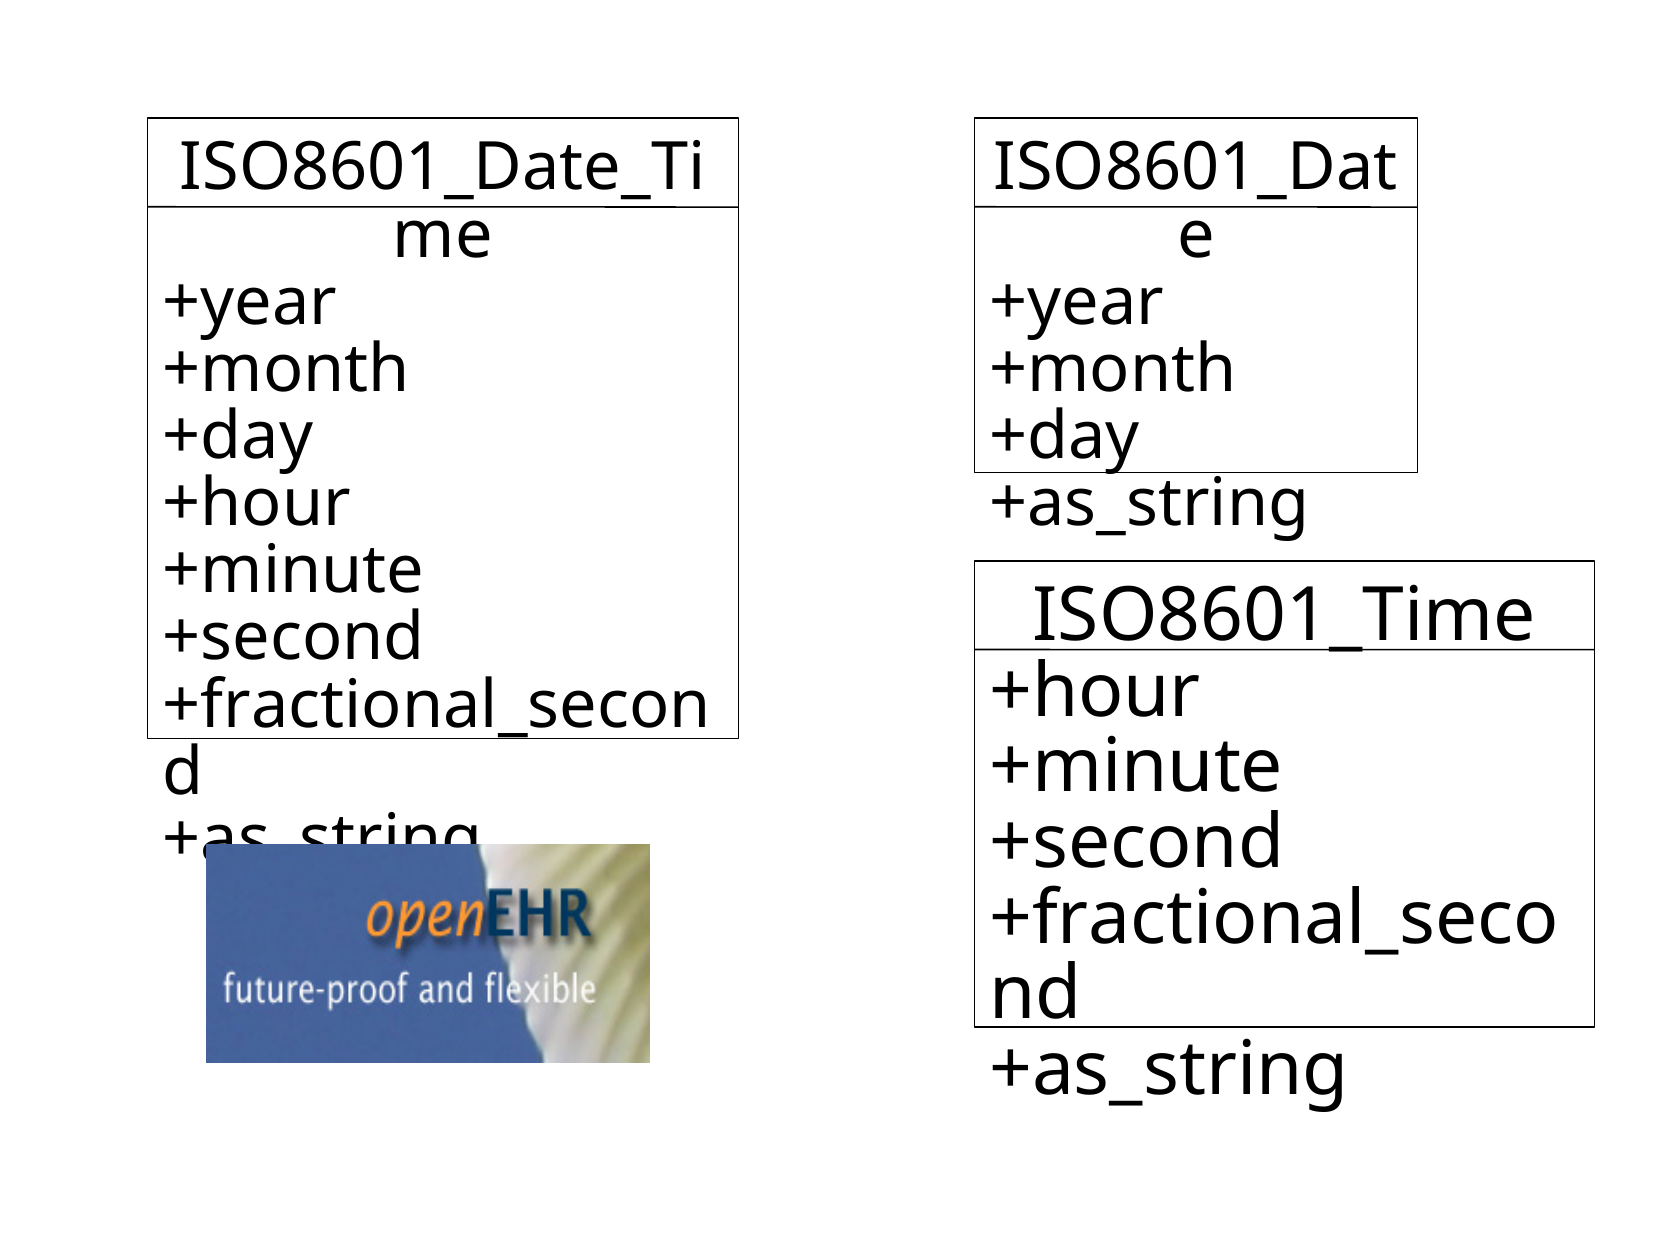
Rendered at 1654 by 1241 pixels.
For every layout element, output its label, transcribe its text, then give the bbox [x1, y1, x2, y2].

text_box ISO8601_Date +year +month +day +as_string [974, 208, 1418, 473]
text_box ISO8601_Time +hour +minute +second +fractional_second +as_string [974, 651, 1595, 1028]
picture [206, 844, 650, 1063]
text_box ISO8601_Date_Time +year +month +day +hour +minute +second +fractional_second +as_string [147, 118, 739, 206]
text_box ISO8601_Date +year +month +day +as_string [974, 118, 1418, 206]
text_box ISO8601_Date_Time +year +month +day +hour +minute +second +fractional_second +as_string [147, 208, 739, 739]
text_box ISO8601_Time +hour +minute +second +fractional_second +as_string [974, 560, 1595, 648]
